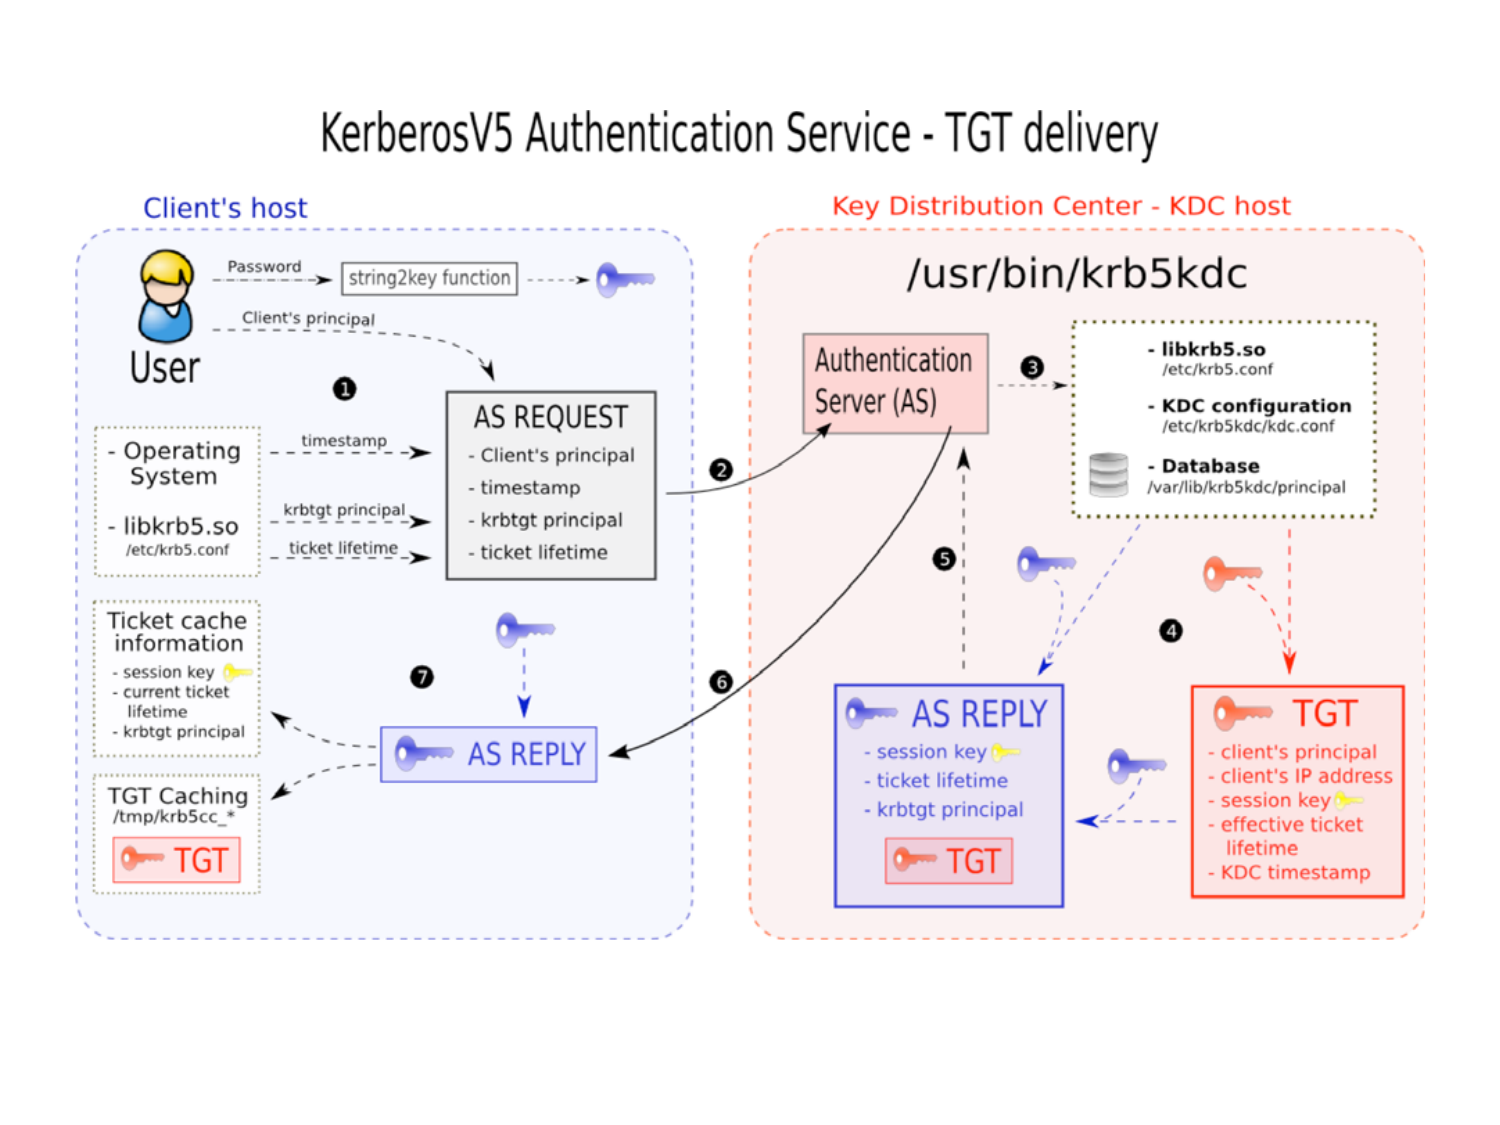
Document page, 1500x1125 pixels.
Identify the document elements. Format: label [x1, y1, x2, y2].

picture [75, 110, 1426, 940]
